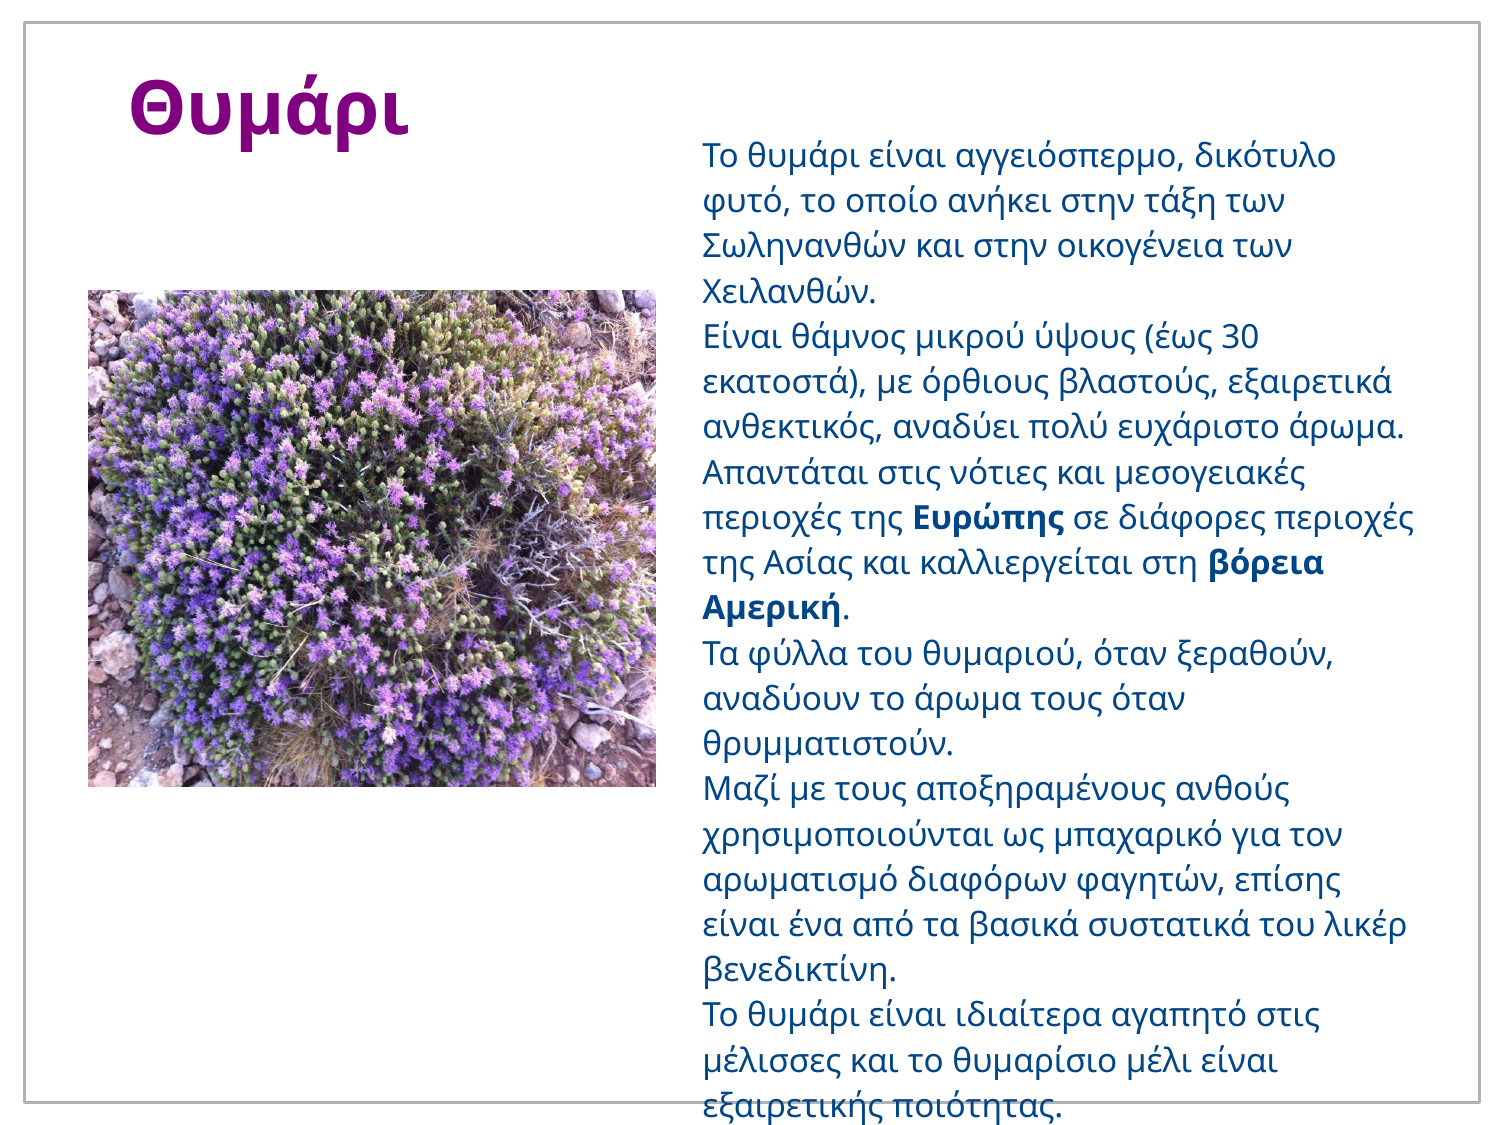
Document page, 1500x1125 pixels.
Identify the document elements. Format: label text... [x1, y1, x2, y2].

text_box Το θυμάρι είναι αγγειόσπερμο, δικότυλο φυτό, το οποίο ανήκει στην τάξη των Σωληνανθών και στην οικογένεια των Χειλανθών. Είναι θάμνος μικρού ύψους (έως 30 εκατοστά), με όρθιους βλαστούς, εξαιρετικά ανθεκτικός, αναδύει πολύ ευχάριστο άρωμα. Απαντάται στις νότιες και μεσογειακές περιοχές της Ευρώπης σε διάφορες περιοχές της Ασίας και καλλιεργείται στη βόρεια Αμερική. Τα φύλλα του θυμαριού, όταν ξεραθούν, αναδύουν το άρωμα τους όταν θρυμματιστούν. Μαζί με τους αποξηραμένους ανθούς χρησιμοποιούνται ως μπαχαρικό για τον αρωματισμό διαφόρων φαγητών, επίσης είναι ένα από τα βασικά συστατικά του λικέρ βενεδικτίνη. Το θυμάρι είναι ιδιαίτερα αγαπητό στις μέλισσες και το θυμαρίσιο μέλι είναι εξαιρετικής ποιότητας. Περιέχει αιθέριο έλαιο σε ποσοστό 1-2% και κύριο συστατικό του είναι η θυμόλη ή, αλλιώς, καμφορά του θυμαριού, έχει δε χρήσεις στην αρωματοποιία και στην οδοντιατρική. [687, 116, 1447, 1125]
title Θυμάρι [112, 44, 1463, 232]
picture [88, 290, 656, 787]
